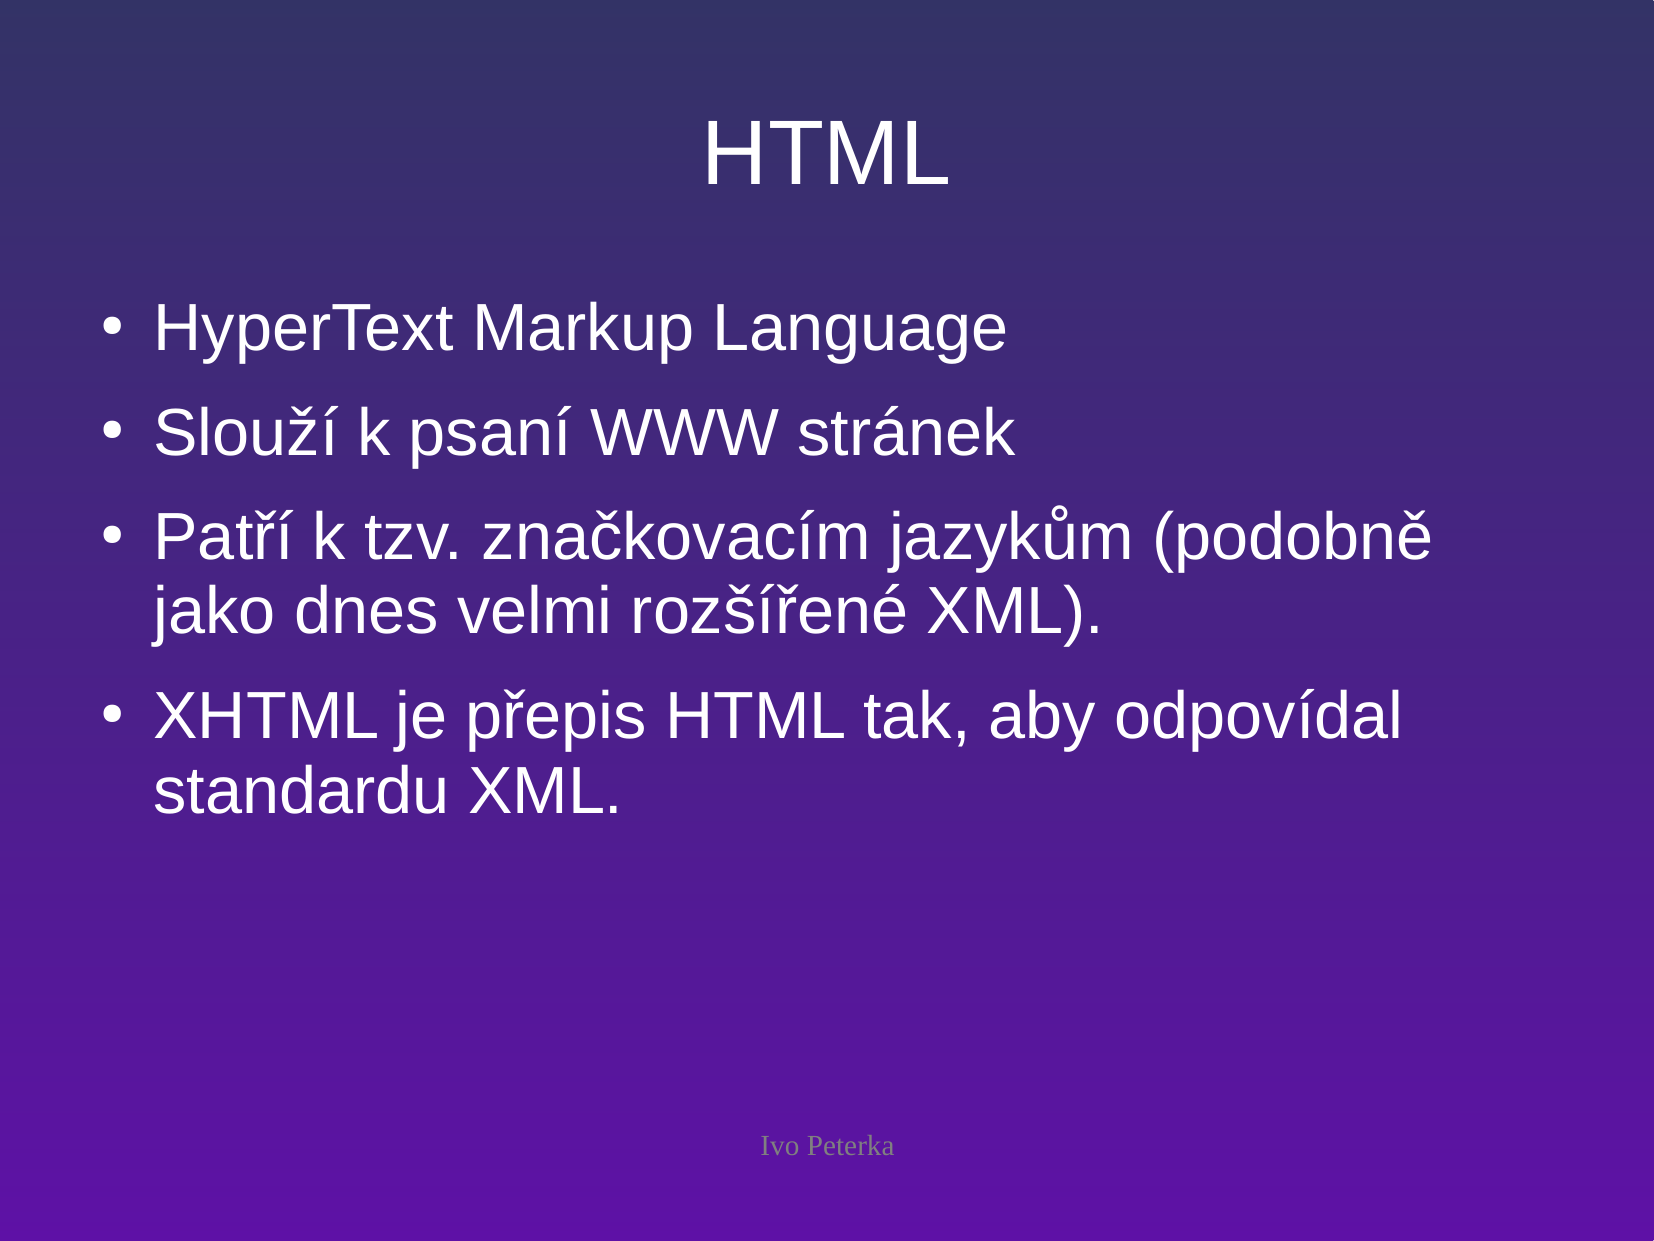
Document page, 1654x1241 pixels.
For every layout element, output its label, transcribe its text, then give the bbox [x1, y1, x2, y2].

list HyperText Markup Language Slouží k psaní WWW stránek Patří k tzv. značkovacím jazykům (podobně jako dnes velmi rozšířené XML). XHTML je přepis HTML tak, aby odpovídal standardu XML. [82, 290, 1571, 1109]
title HTML [82, 49, 1571, 257]
